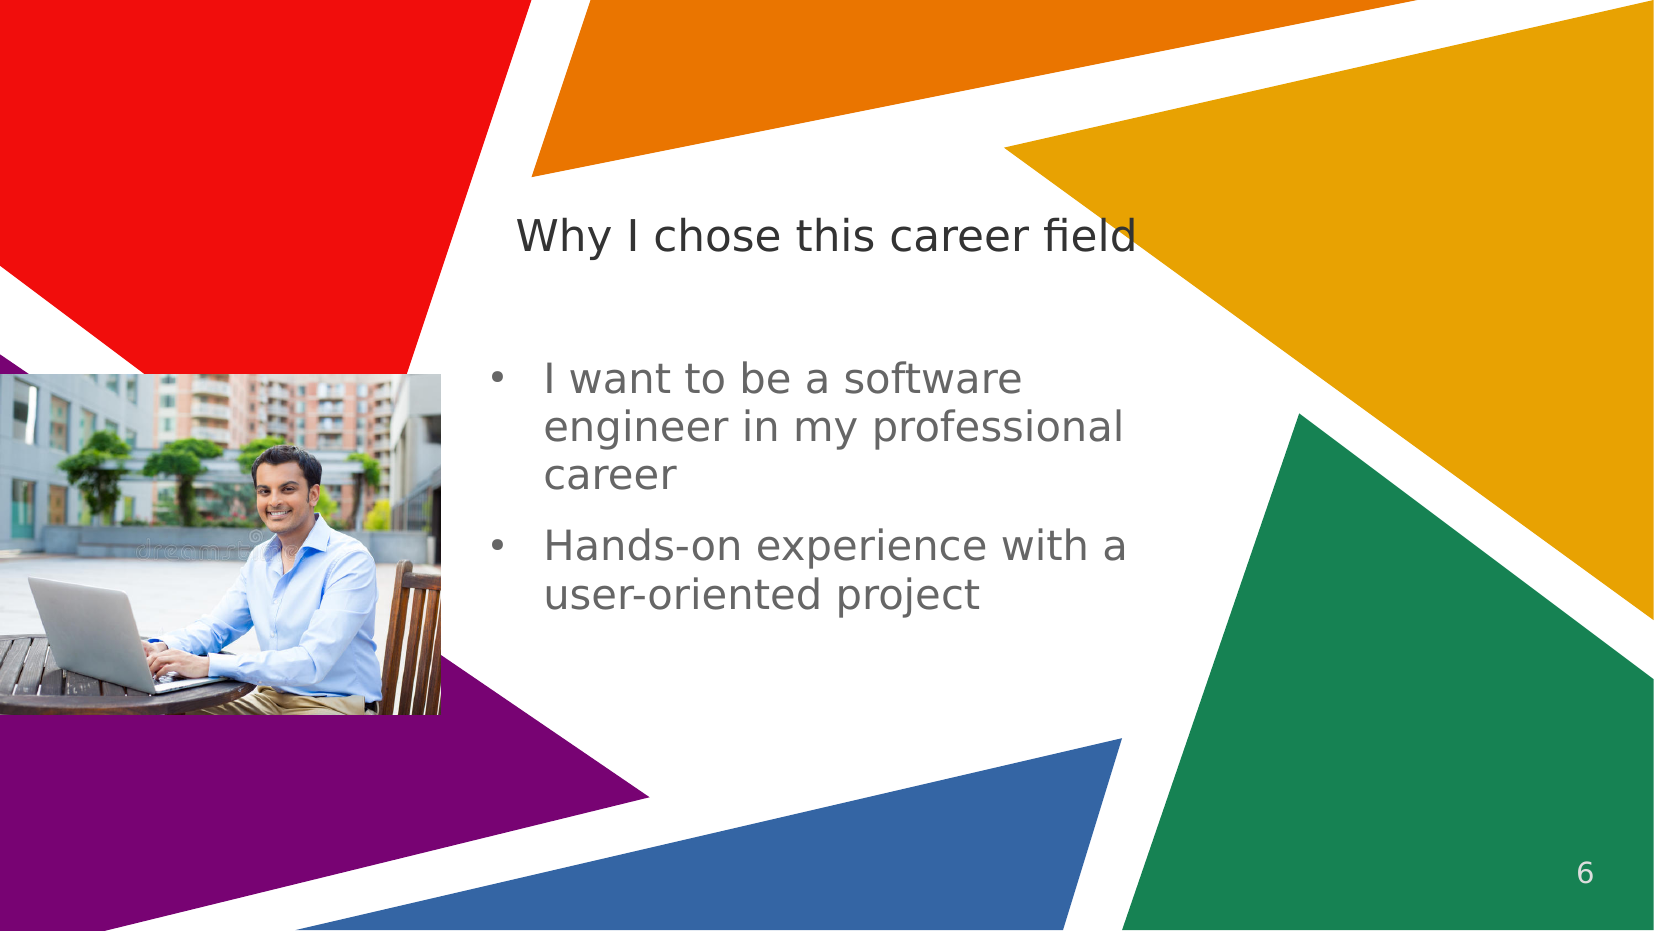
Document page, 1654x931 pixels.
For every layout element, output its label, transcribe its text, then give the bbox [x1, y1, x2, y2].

picture [0, 374, 441, 715]
list I want to be a software engineer in my professional career Hands-on experience with a user-oriented project [472, 354, 1182, 768]
title Why I chose this career field [472, 147, 1182, 325]
